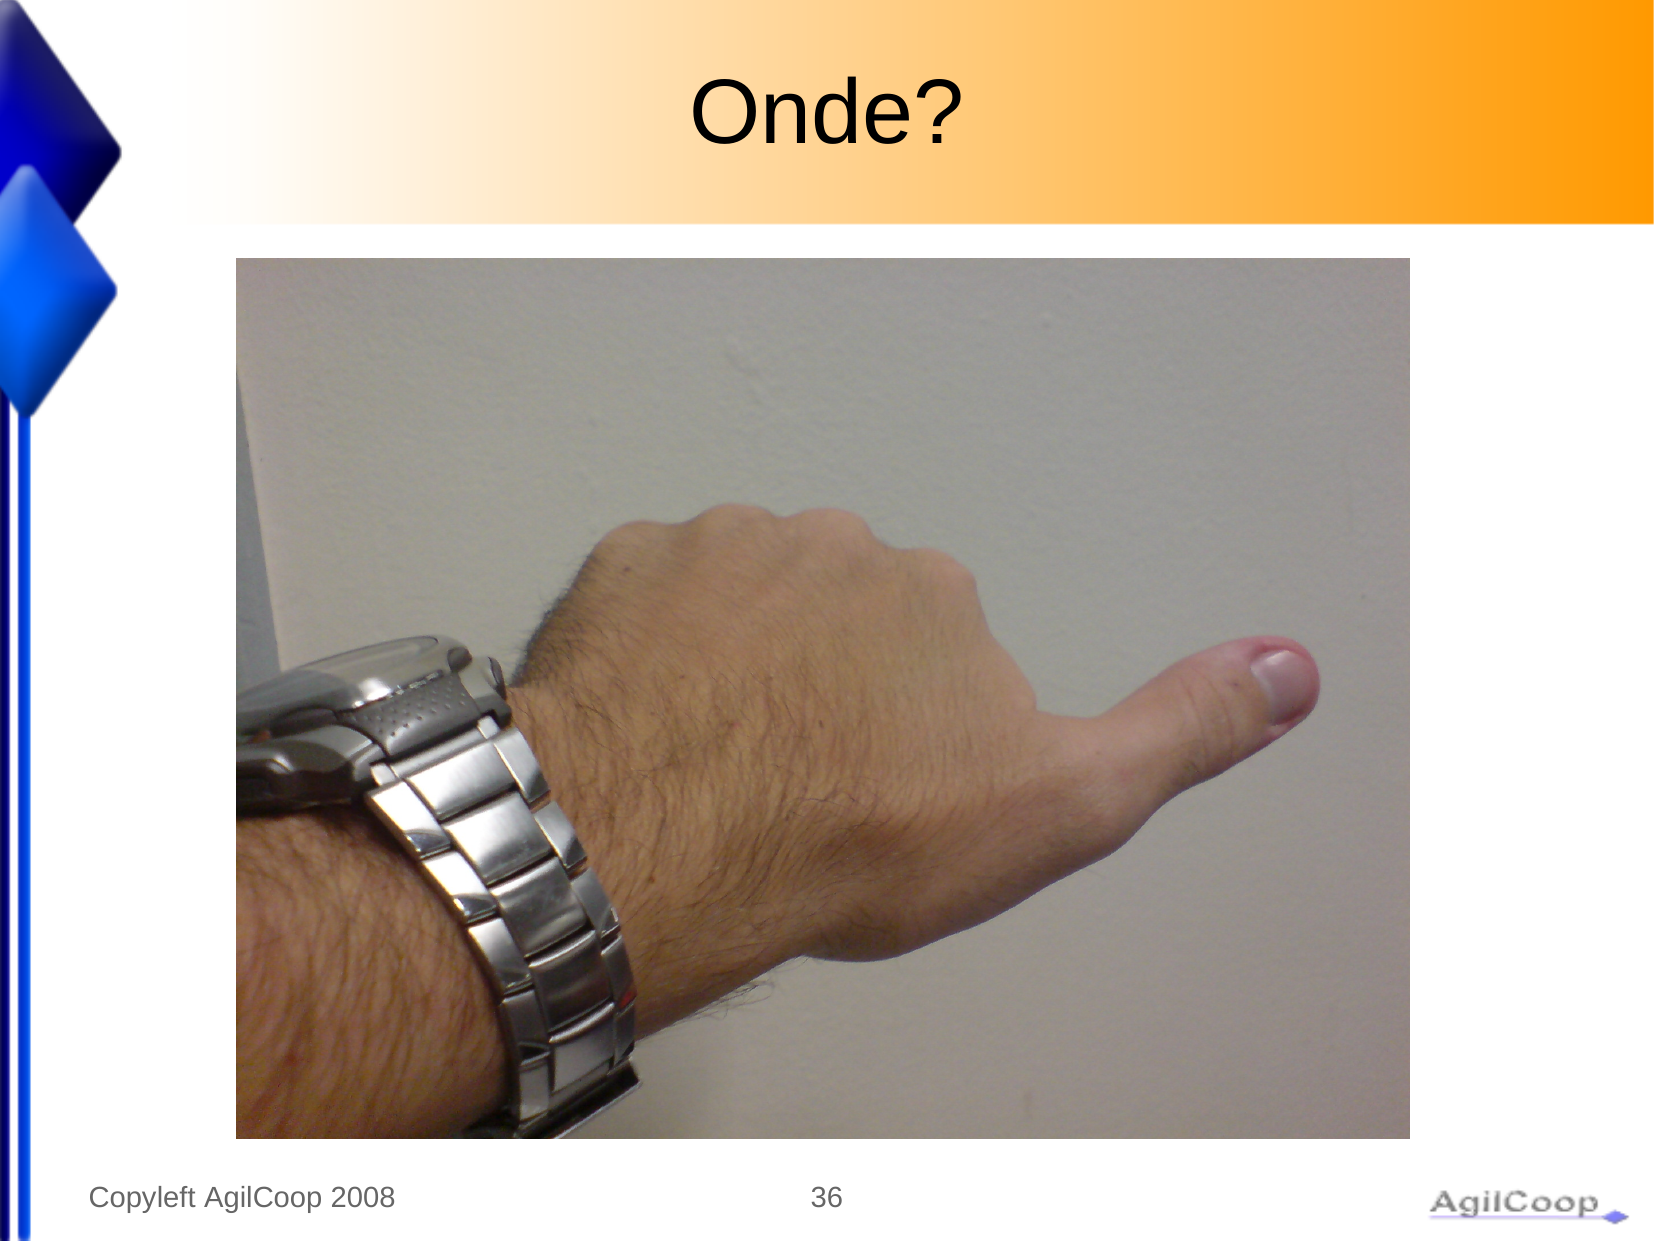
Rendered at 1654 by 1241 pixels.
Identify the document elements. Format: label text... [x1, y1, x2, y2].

title Onde? [82, 8, 1571, 216]
picture [0, 0, 1654, 1241]
